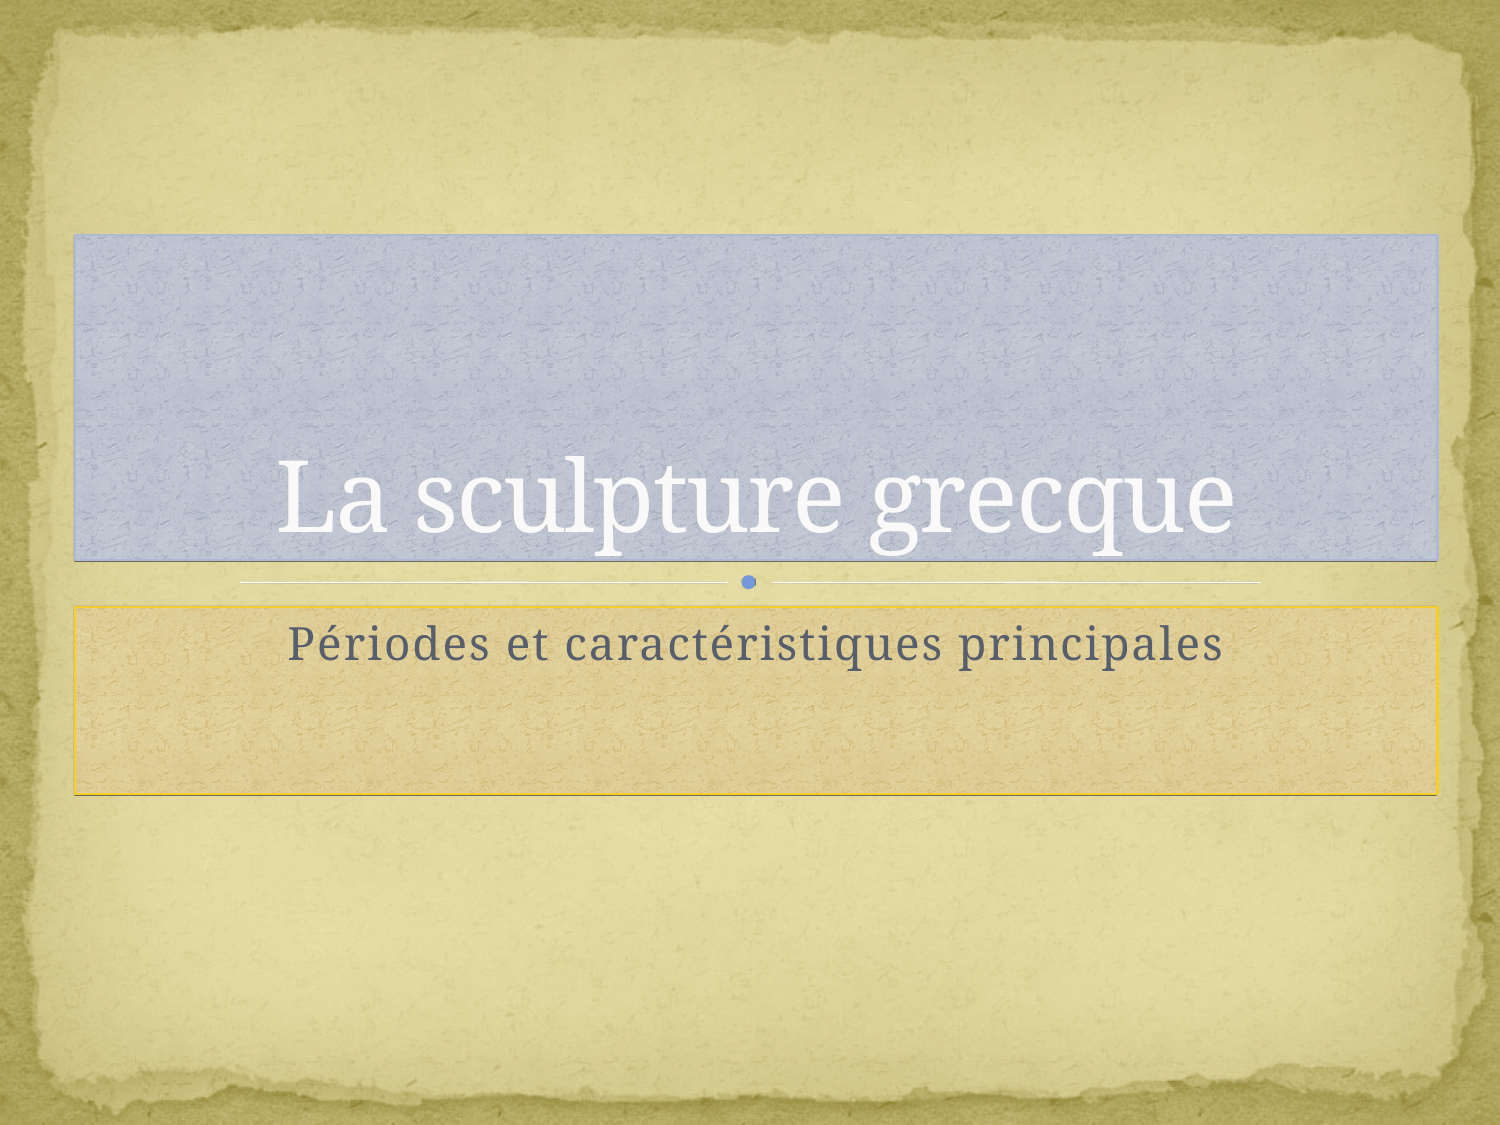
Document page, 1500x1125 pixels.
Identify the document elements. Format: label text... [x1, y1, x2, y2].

title La sculpture grecque [75, 235, 1438, 561]
subtitle Périodes et caractéristiques principales [75, 606, 1438, 795]
